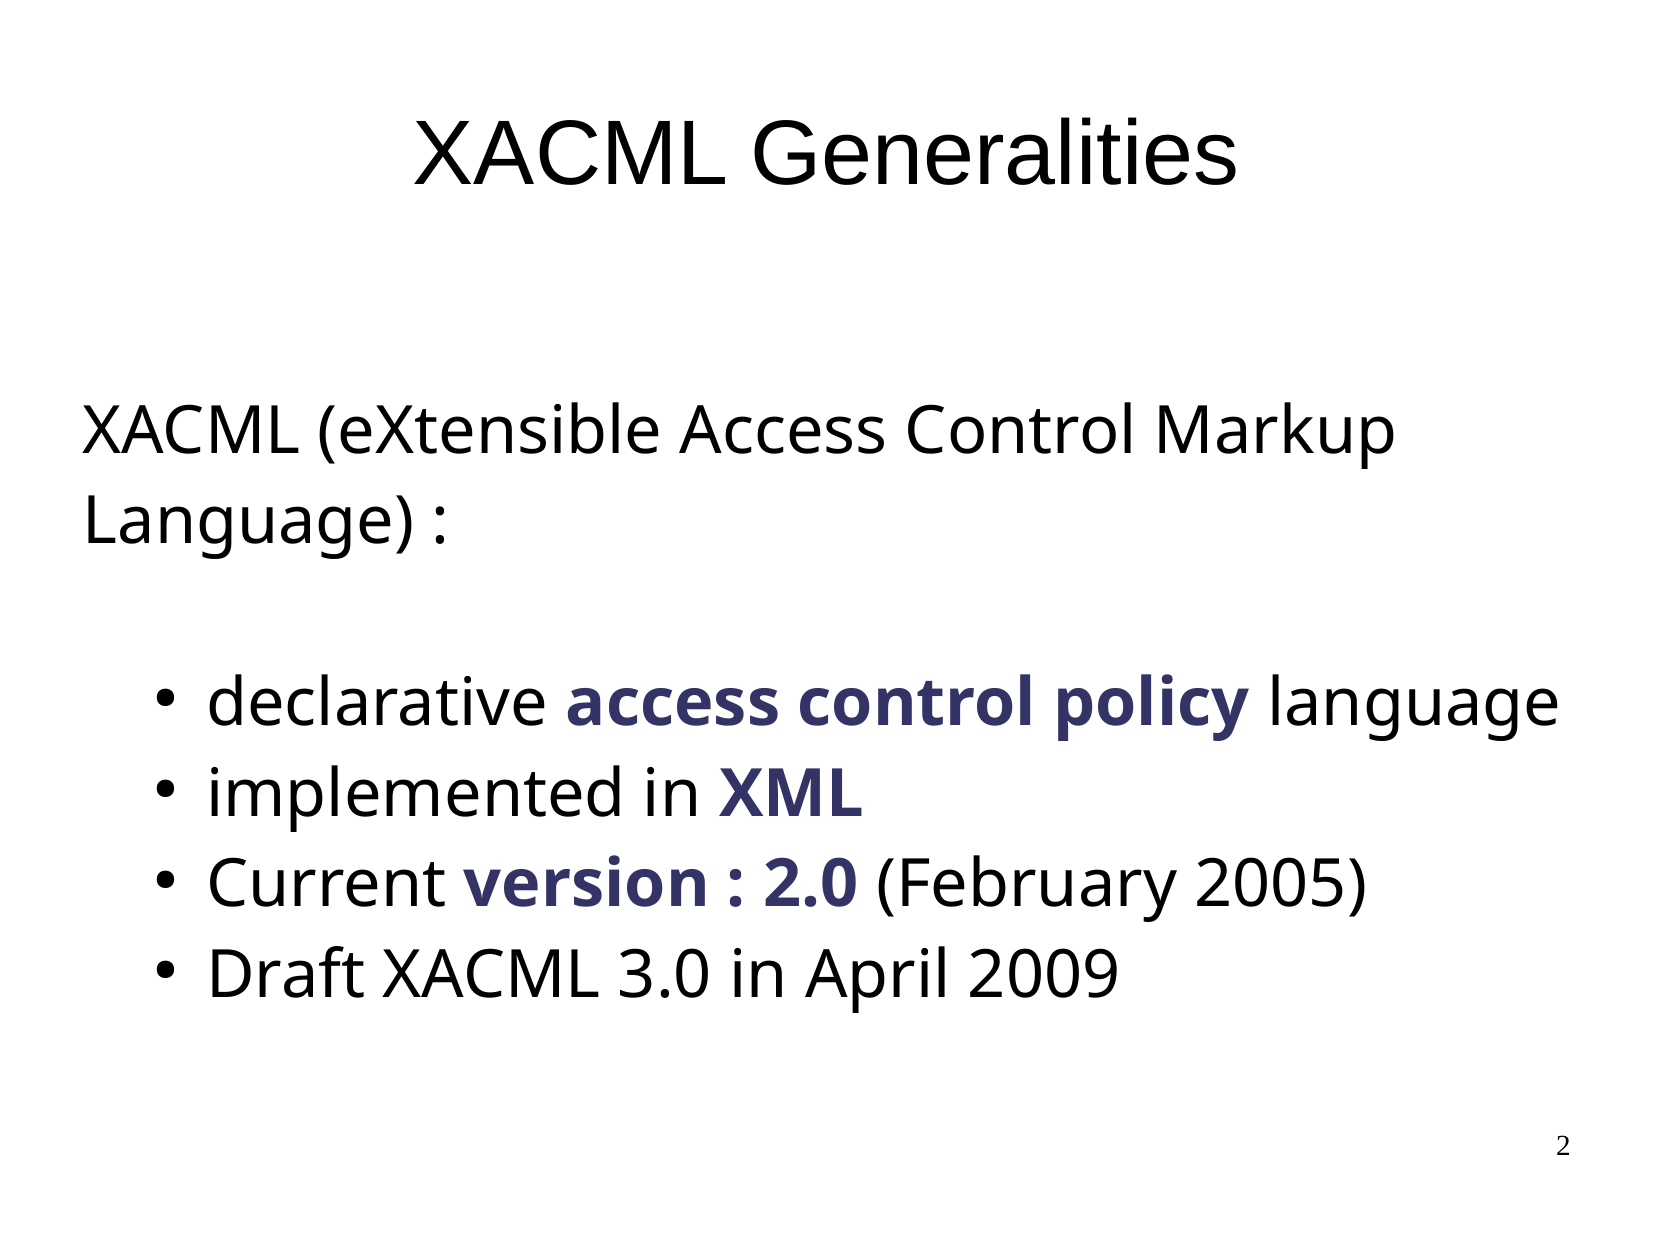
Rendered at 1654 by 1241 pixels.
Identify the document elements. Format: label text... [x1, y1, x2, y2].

title XACML Generalities [82, 49, 1571, 257]
subtitle XACML (eXtensible Access Control Markup Language) : declarative access control policy language implemented in XML Current version : 2.0 (February 2005) Draft XACML 3.0 in April 2009 [82, 290, 1571, 1109]
